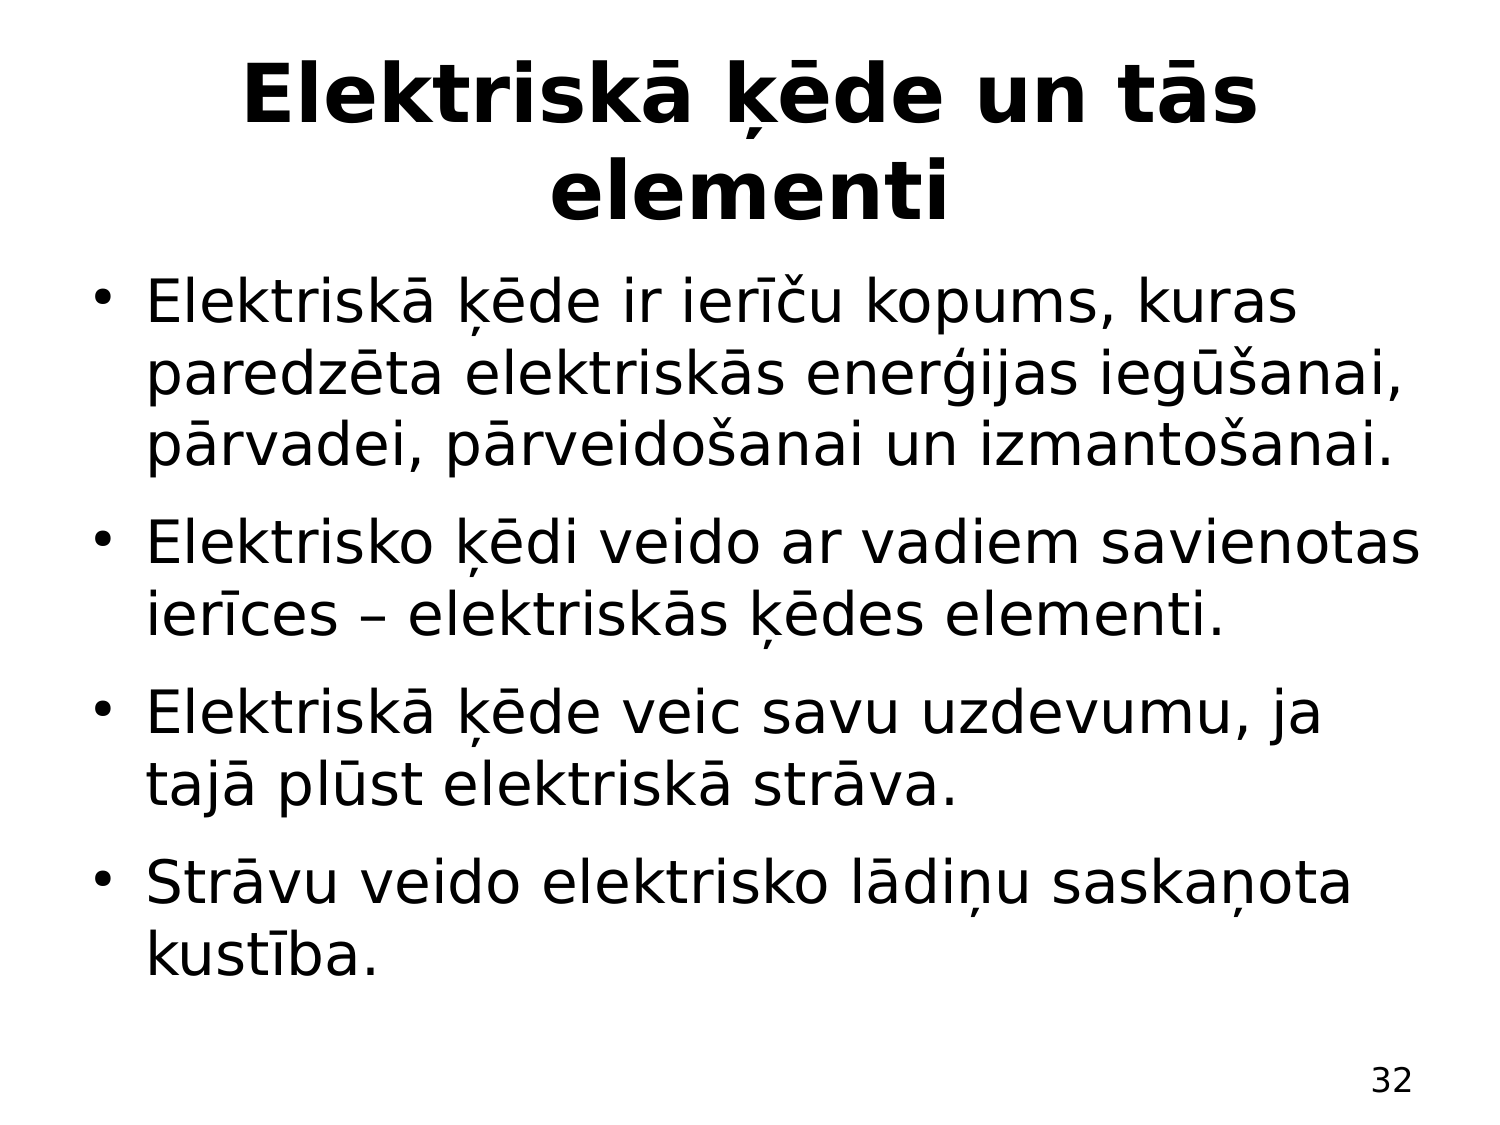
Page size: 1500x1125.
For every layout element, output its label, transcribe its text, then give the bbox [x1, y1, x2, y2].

list Elektriskā ķēde ir ierīču kopums, kuras paredzēta elektriskās enerģijas iegūšanai, pārvadei, pārveidošanai un izmantošanai. Elektrisko ķēdi veido ar vadiem savienotas ierīces – elektriskās ķēdes elementi. Elektriskā ķēde veic savu uzdevumu, ja tajā plūst elektriskā strāva. Strāvu veido elektrisko lādiņu saskaņota kustība. [75, 262, 1426, 1005]
title Elektriskā ķēde un tās elementi [75, 45, 1426, 233]
